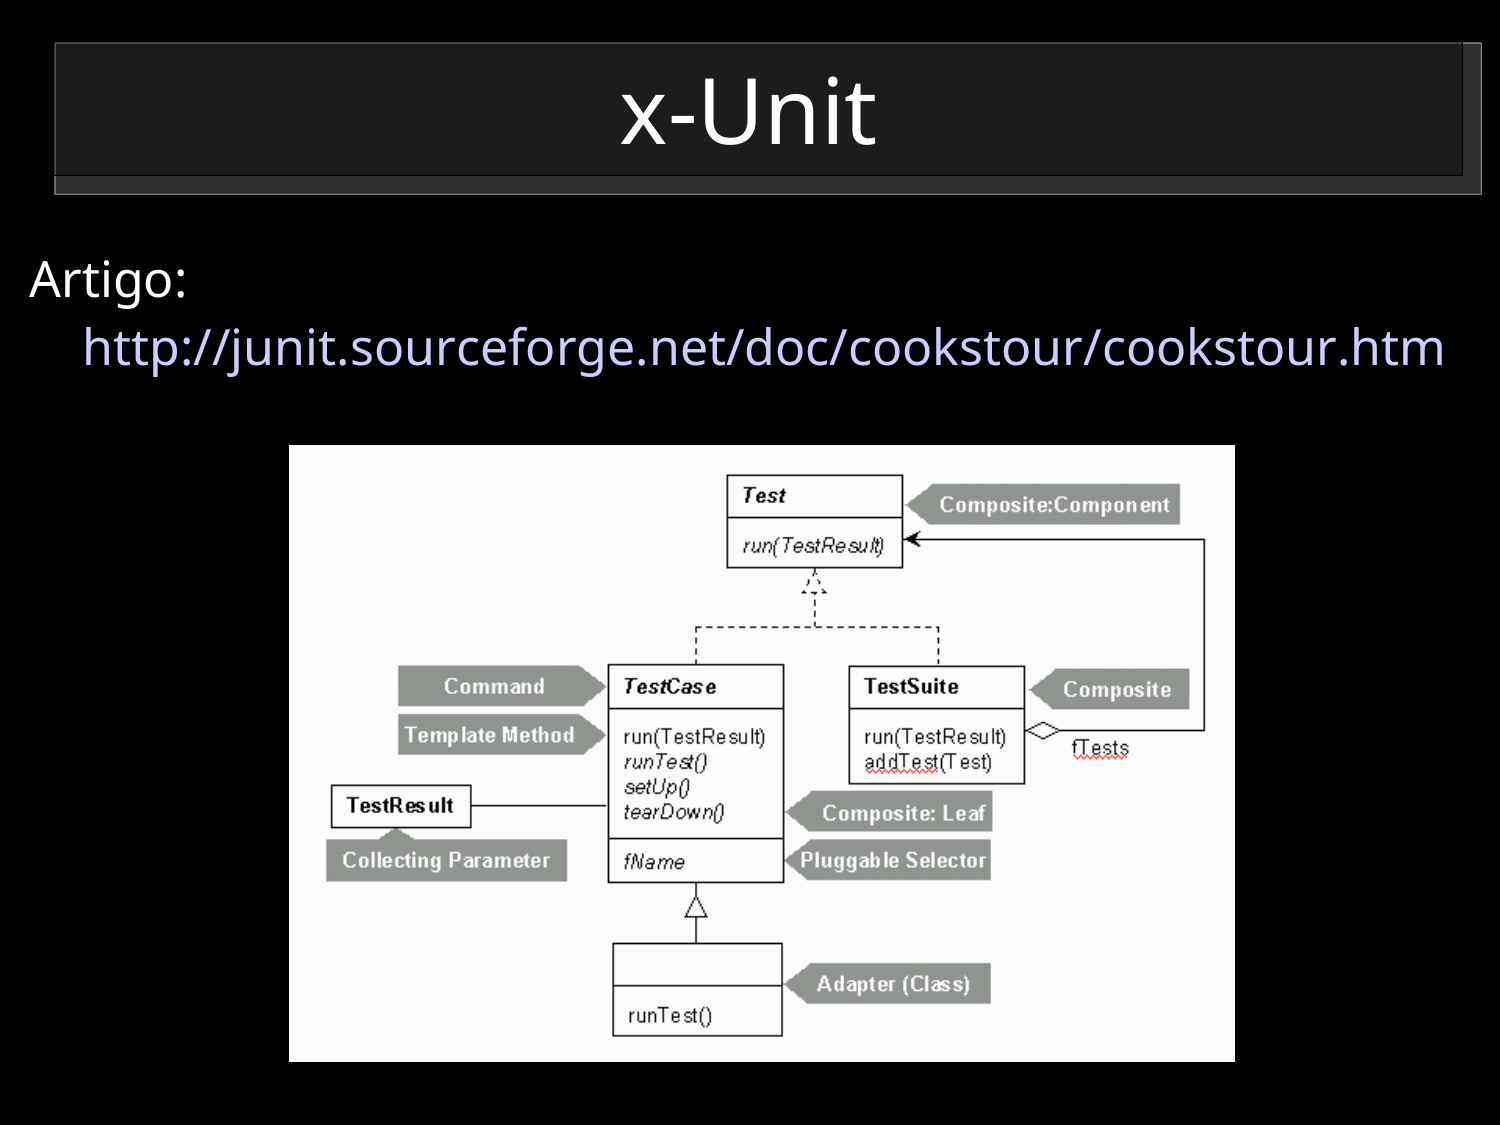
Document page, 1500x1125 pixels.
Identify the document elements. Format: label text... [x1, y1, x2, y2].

list Artigo:http://junit.sourceforge.net/doc/cookstour/cookstour.htm [29, 243, 1469, 1073]
title x-Unit [29, 38, 1469, 180]
picture [289, 445, 1235, 1062]
